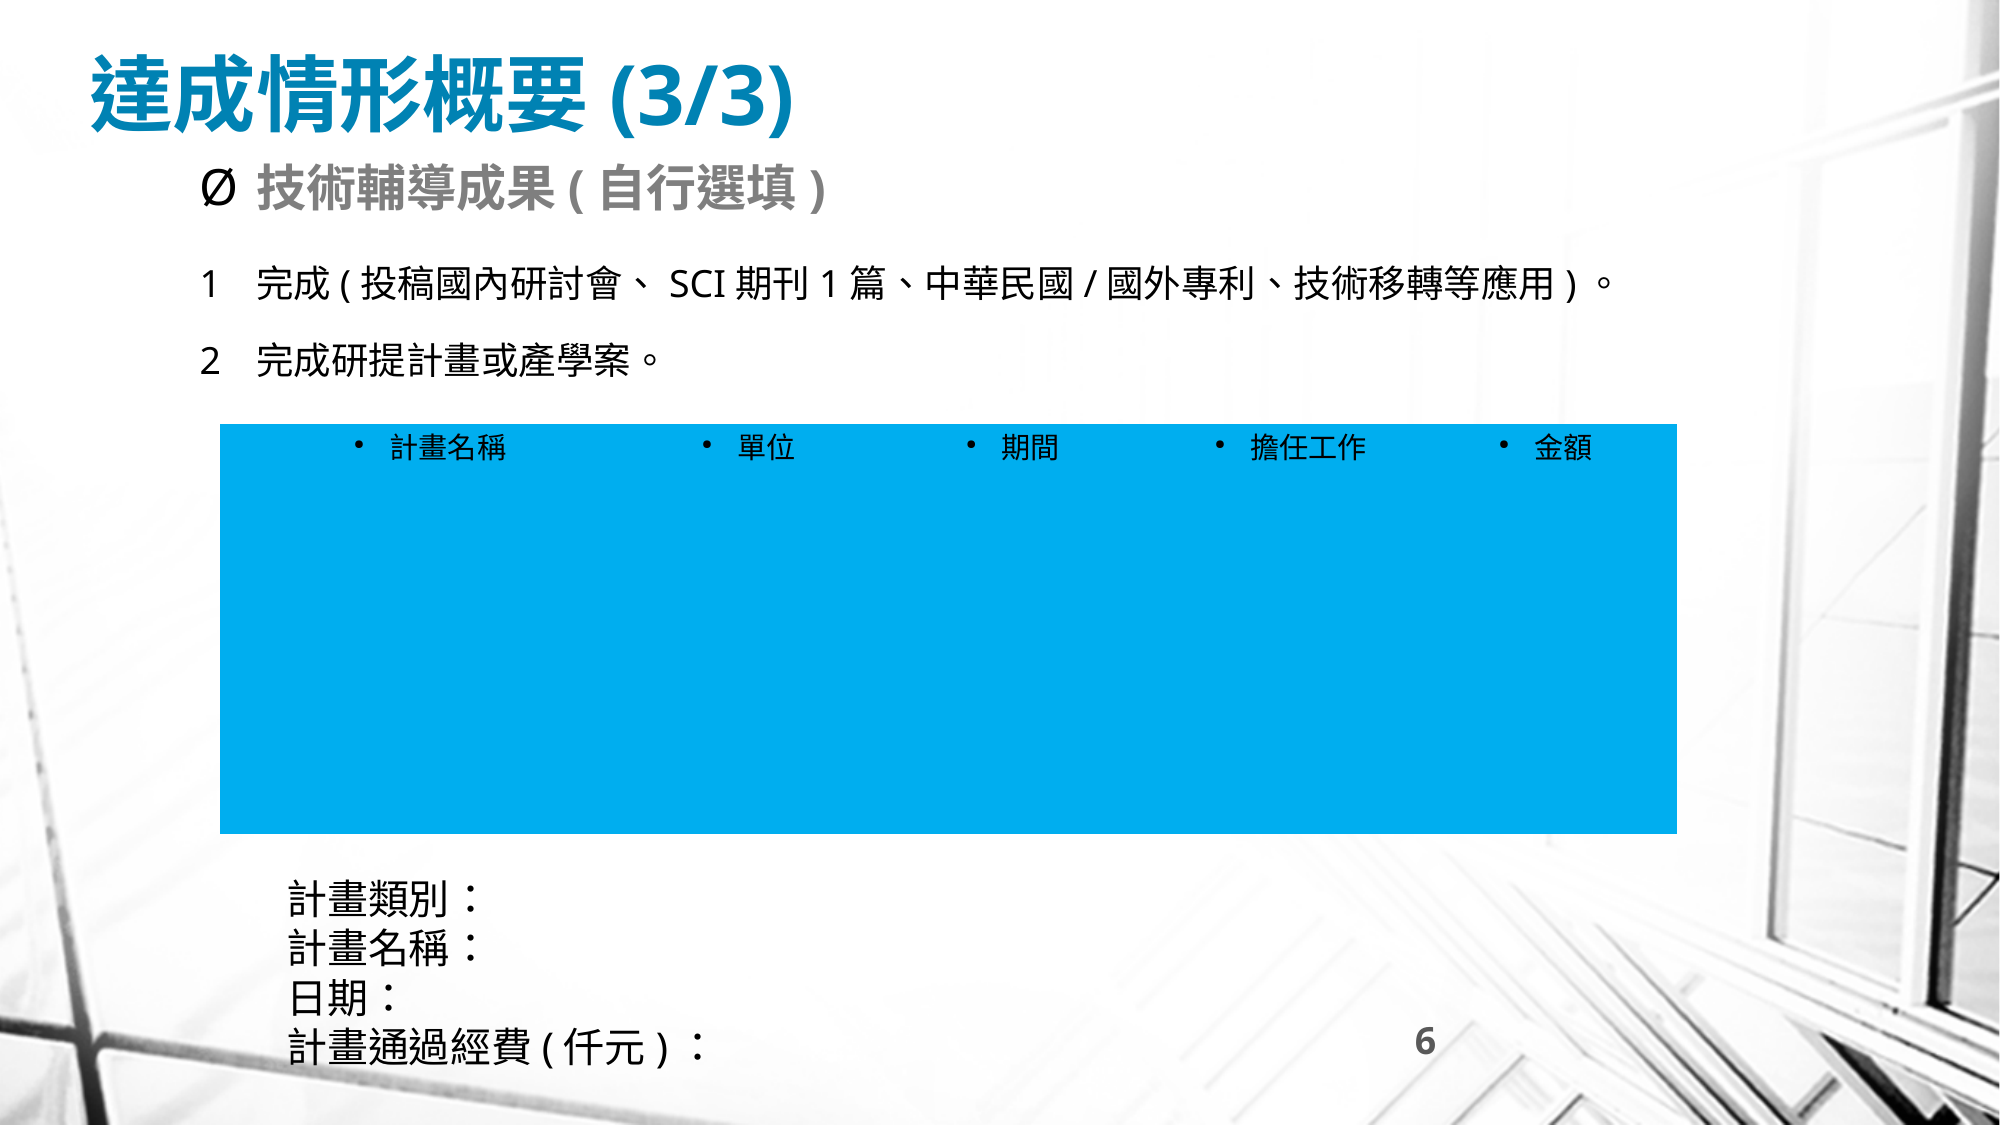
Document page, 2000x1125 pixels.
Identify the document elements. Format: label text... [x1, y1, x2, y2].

table_cell [640, 711, 858, 834]
table_header 單位 [640, 424, 858, 492]
table_cell [640, 492, 858, 587]
table_cell [1168, 711, 1414, 834]
table_cell [1414, 587, 1677, 711]
table_cell [220, 711, 640, 834]
text_box 6 [1399, 1009, 1600, 1055]
table_cell [858, 587, 1168, 711]
table_cell [1414, 492, 1677, 587]
table_header 計畫名稱 [220, 424, 640, 492]
title 達成情形概要(3/3) [74, 14, 1500, 190]
table_cell [1168, 492, 1414, 587]
table_header 期間 [858, 424, 1168, 492]
text_box 計畫類別： 計畫名稱： 日期： 計畫通過經費(仟元)： [271, 866, 1728, 1078]
table_cell [1168, 587, 1414, 711]
table_header 金額 [1414, 424, 1677, 492]
text_box 技術輔導成果(自行選填) 完成(投稿國內研討會、SCI期刊1篇、中華民國/國外專利、技術移轉等應用)。 完成研提計畫或產學案。 [184, 160, 1574, 393]
table_cell [220, 492, 640, 587]
table_header 擔任工作 [1168, 424, 1414, 492]
table_cell [858, 492, 1168, 587]
table_cell [220, 587, 640, 711]
table_cell [858, 711, 1168, 834]
table_cell [1414, 711, 1677, 834]
table_cell [640, 587, 858, 711]
